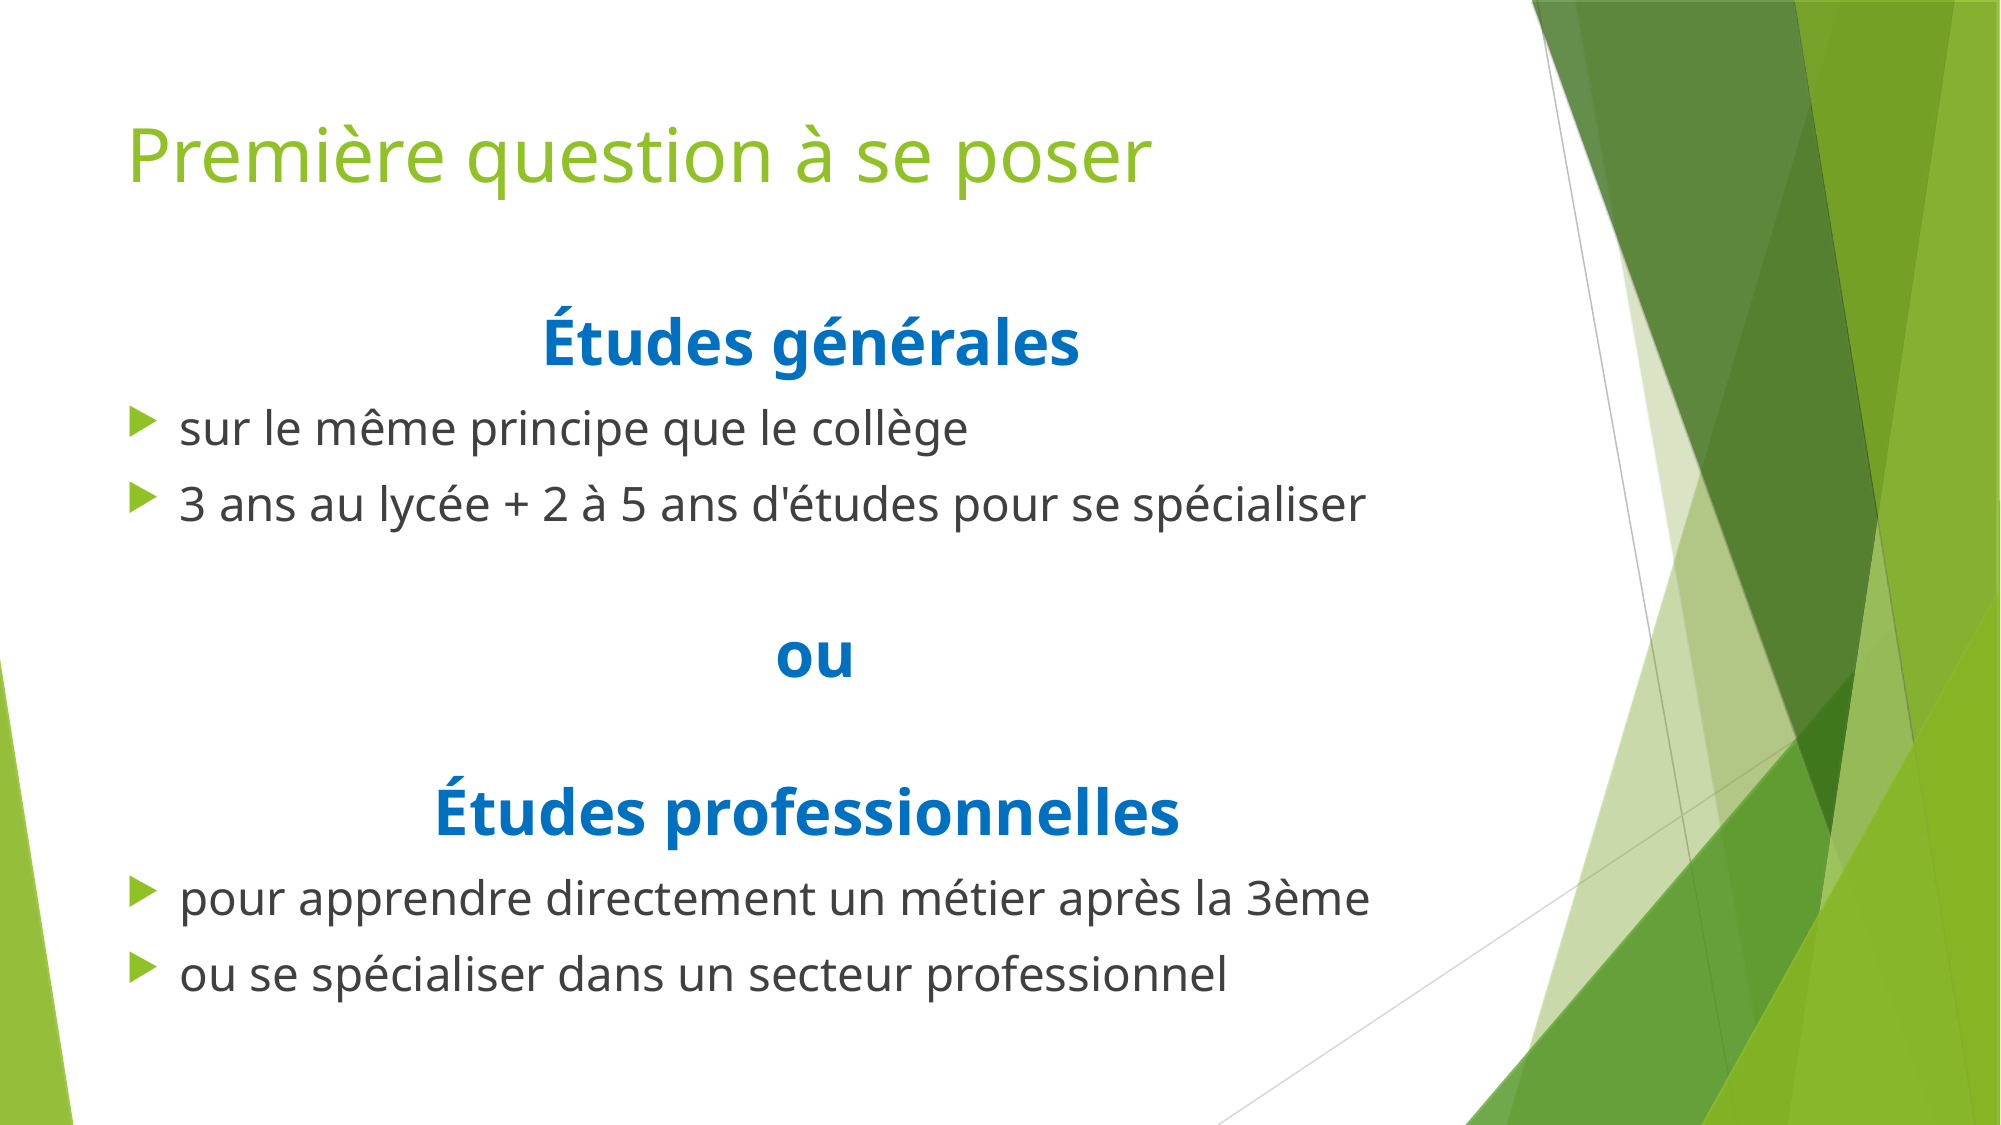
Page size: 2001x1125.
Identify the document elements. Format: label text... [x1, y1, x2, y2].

title Première question à se poser [111, 99, 1522, 208]
list Études générales sur le même principe que le collège 3 ans au lycée + 2 à 5 ans d'études pour se spécialiser ou Études professionnelles pour apprendre directement un métier après la 3ème ou se spécialiser dans un secteur professionnel [111, 208, 1522, 1011]
